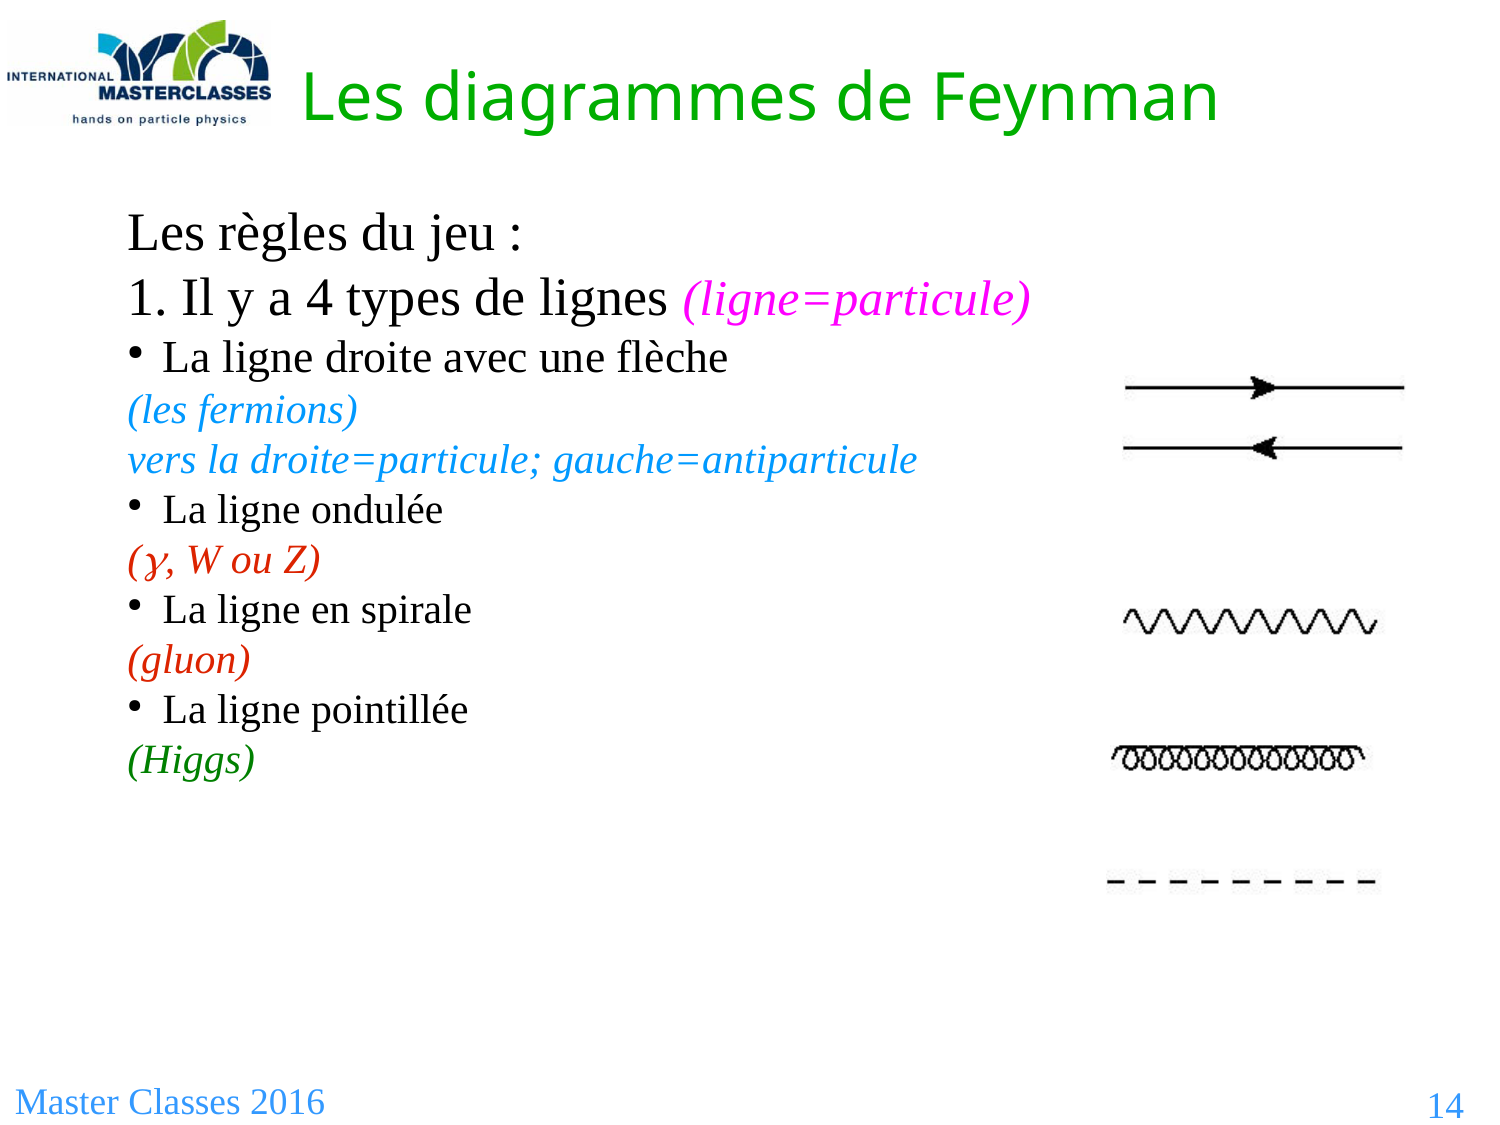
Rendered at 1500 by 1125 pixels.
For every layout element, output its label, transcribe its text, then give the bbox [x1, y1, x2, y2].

picture [1122, 584, 1401, 659]
list Les règles du jeu : 1. Il y a 4 types de lignes (ligne=particule) La ligne droite avec une flèche (les fermions) vers la droite=particule; gauche=antiparticule La ligne ondulée (g, W ou Z) La ligne en spirale (gluon) La ligne pointillée (Higgs) [112, 189, 1388, 1065]
picture [1110, 714, 1392, 774]
title Les diagrammes de Feynman [259, 0, 1263, 188]
picture [1122, 375, 1406, 485]
picture [1106, 847, 1388, 922]
picture [2, 10, 259, 130]
